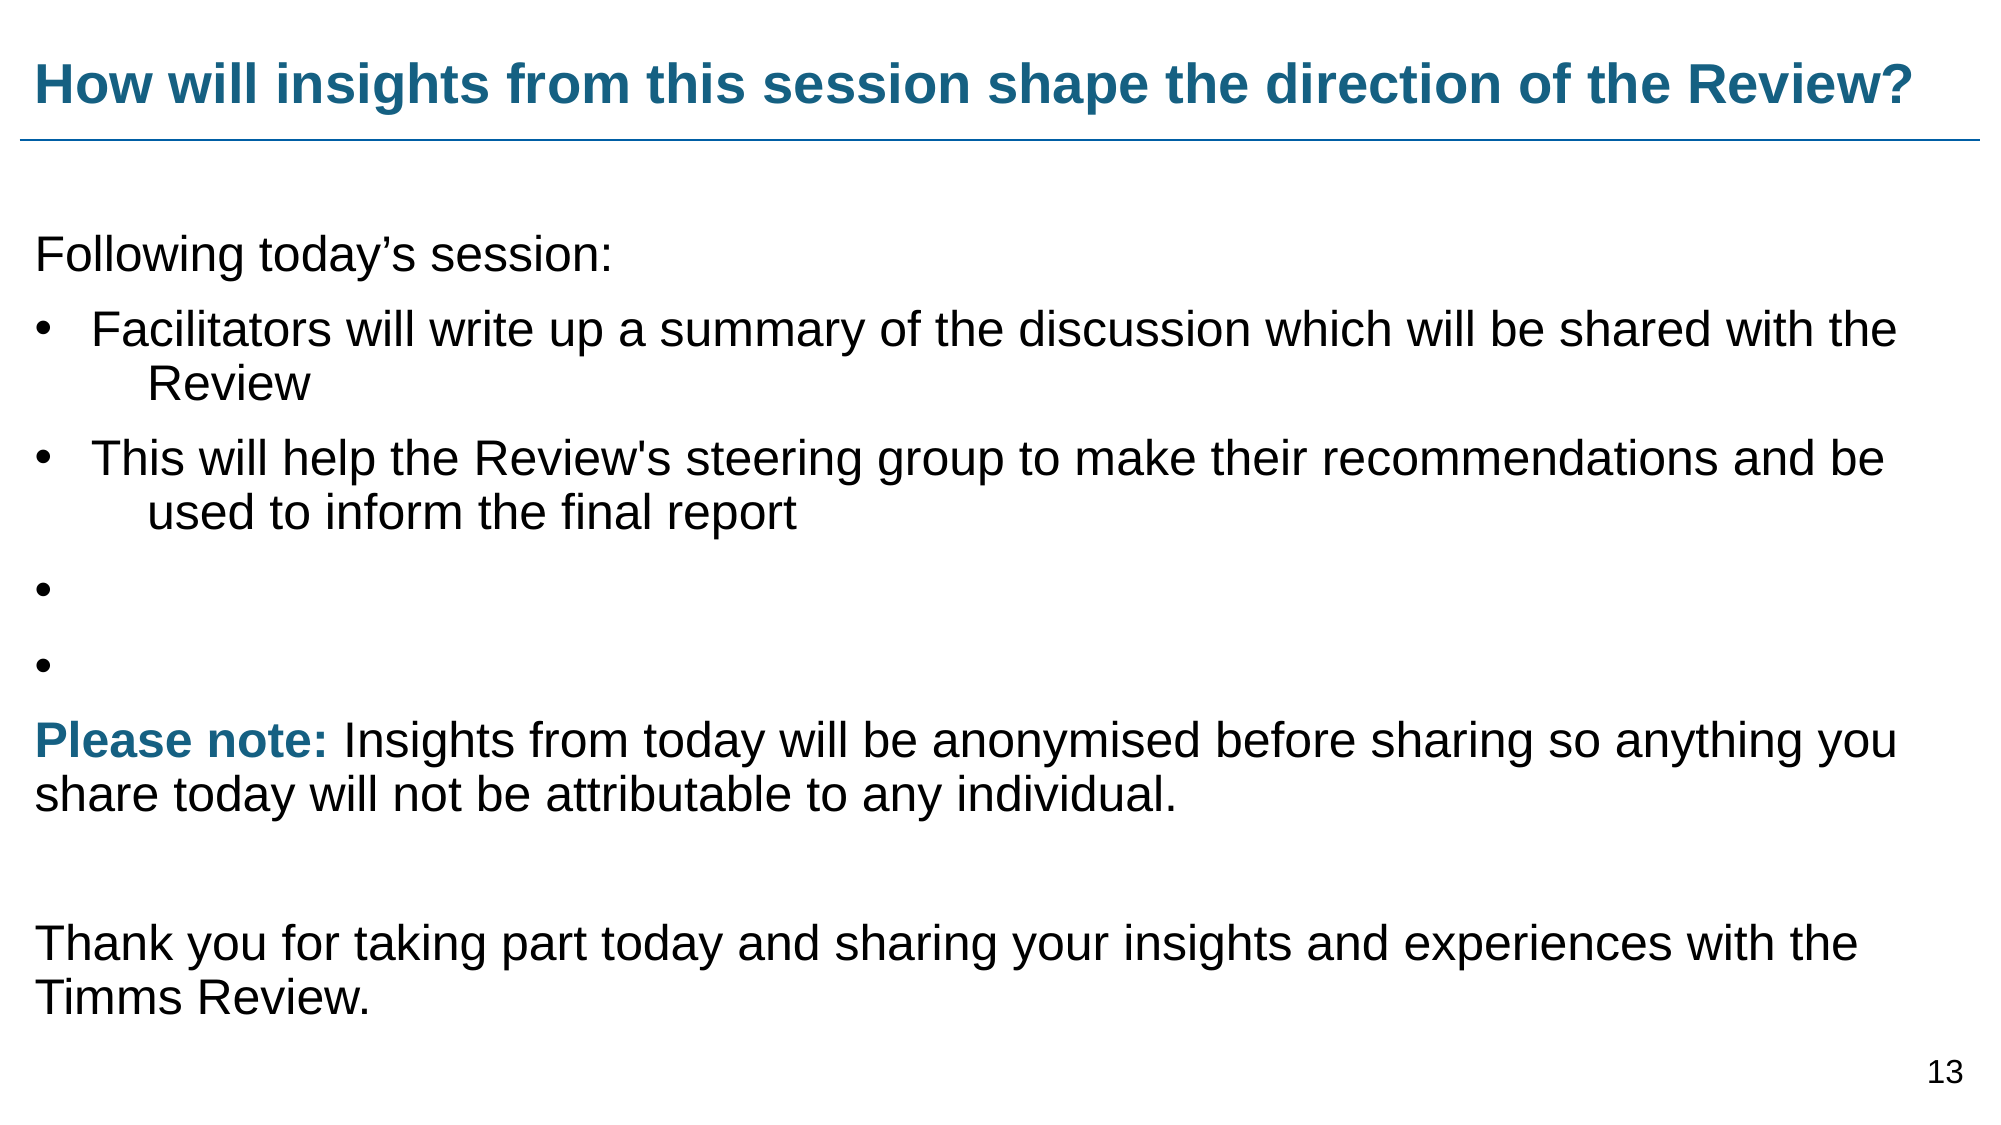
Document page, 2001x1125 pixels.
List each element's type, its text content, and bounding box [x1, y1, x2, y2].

list Following today’s session: Facilitators will write up a summary of the discussion which will be shared with the Review This will help the Review's steering group to make their recommendations and be used to inform the final report Please note: Insights from today will be anonymised before sharing so anything you share today will not be attributable to any individual. Thank you for taking part today and sharing your insights and experiences with the Timms Review. [19, 140, 1981, 1043]
title How will insights from this session shape the direction of the Review? [19, 47, 1981, 140]
text_box [1911, 1042, 1983, 1103]
